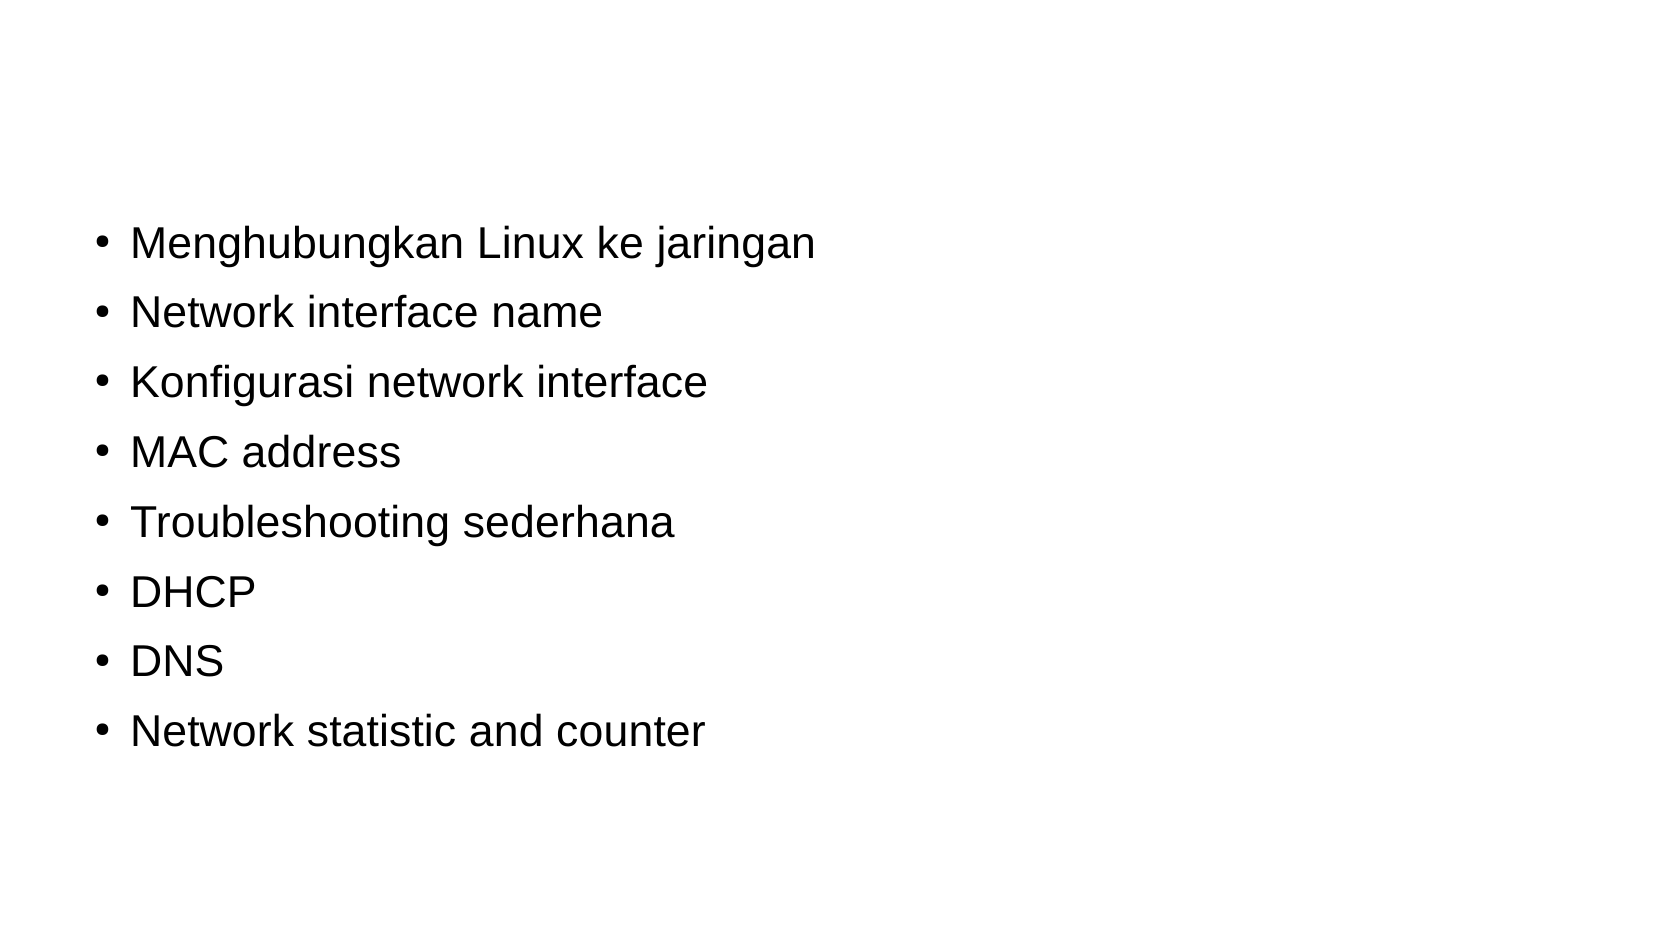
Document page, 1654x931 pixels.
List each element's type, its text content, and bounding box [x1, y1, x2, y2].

list Menghubungkan Linux ke jaringan Network interface name Konfigurasi network interface MAC address Troubleshooting sederhana DHCP DNS Network statistic and counter [82, 217, 1571, 758]
